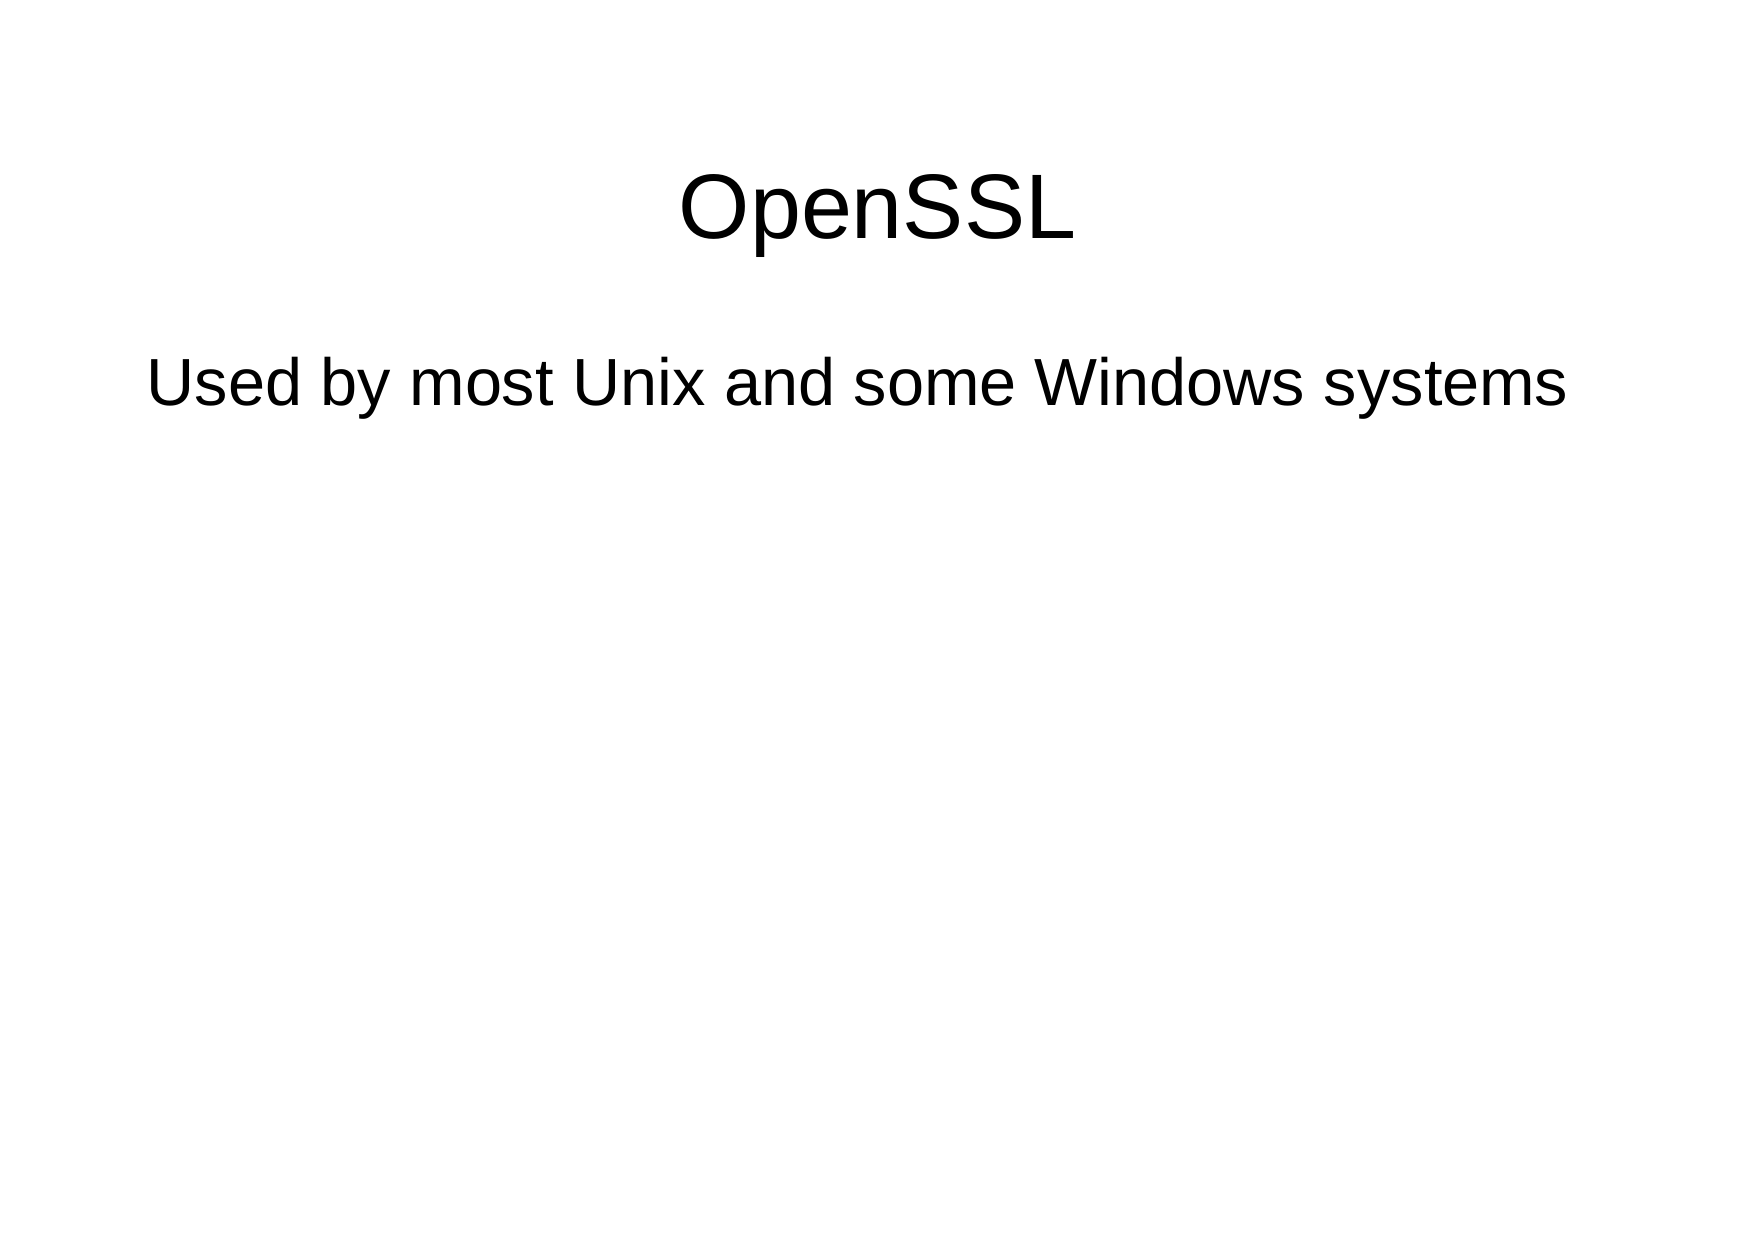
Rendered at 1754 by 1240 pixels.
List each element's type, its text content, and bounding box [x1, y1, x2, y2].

title OpenSSL [128, 102, 1627, 310]
list Used by most Unix and some Windows systems [128, 344, 1627, 1126]
